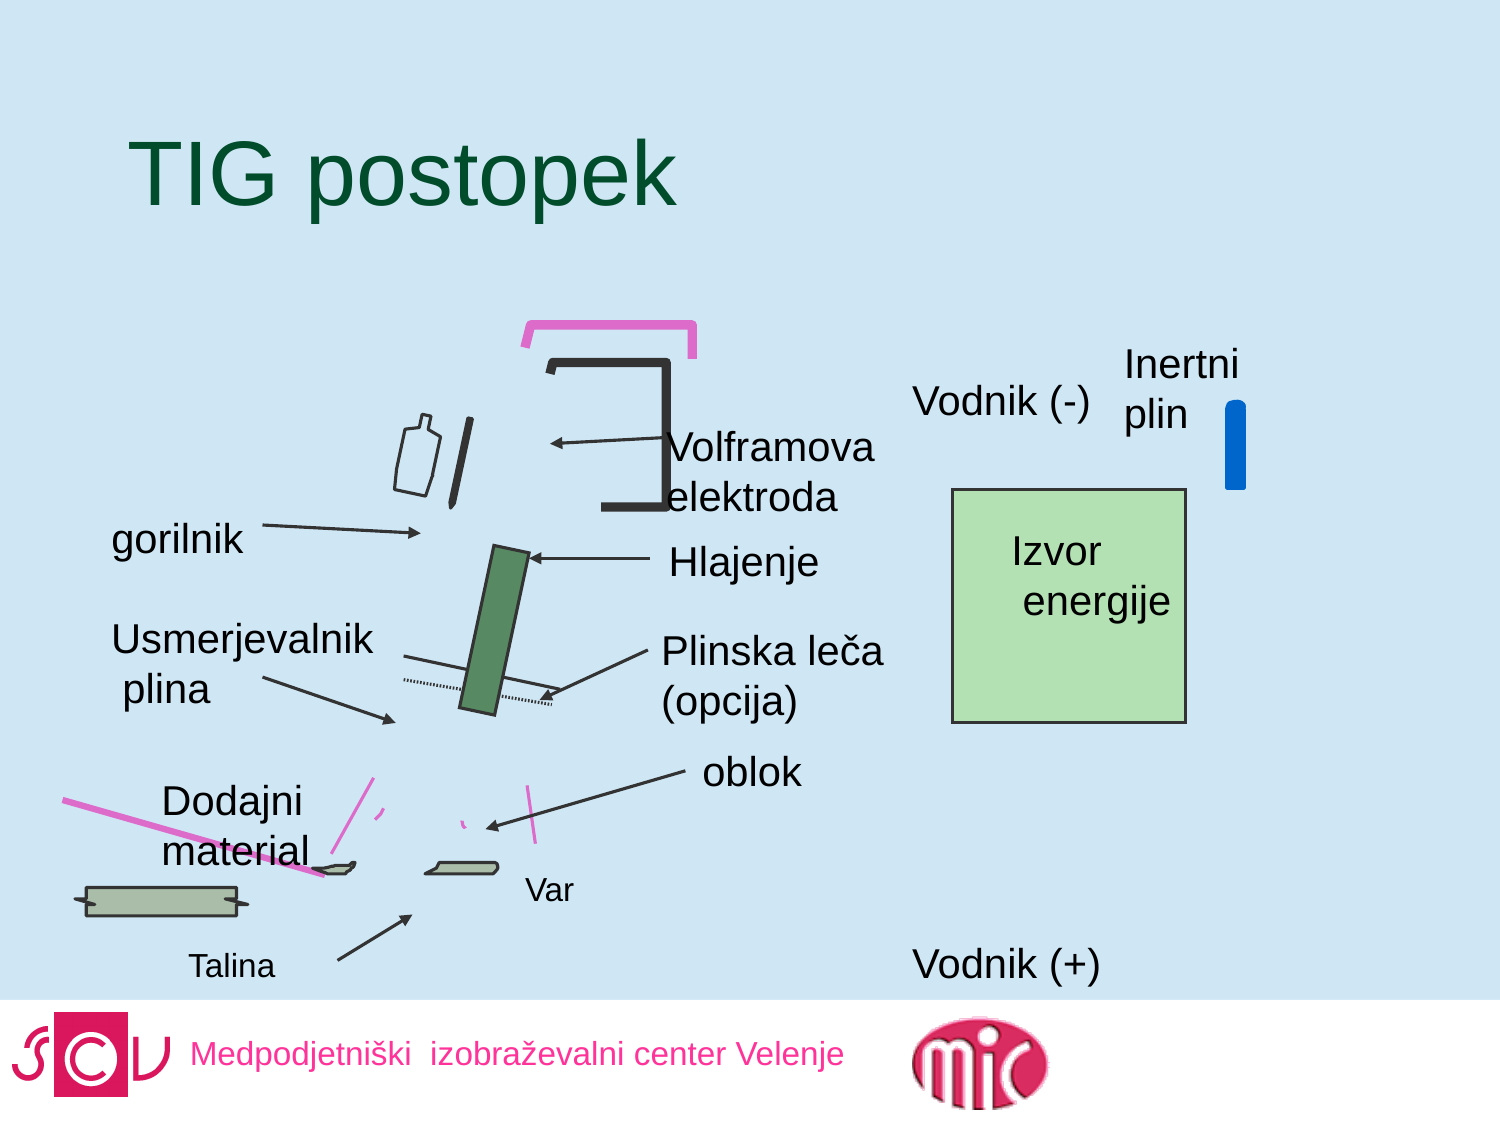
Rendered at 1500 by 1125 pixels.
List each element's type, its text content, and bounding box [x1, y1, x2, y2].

text_box Vodnik (+) [897, 879, 1117, 994]
text_box Vodnik (-) [897, 366, 1107, 432]
text_box [449, 417, 473, 509]
text_box [312, 862, 356, 874]
text_box Dodajni material [146, 766, 330, 882]
picture [12, 1012, 170, 1097]
text_box [74, 887, 248, 916]
text_box [459, 545, 530, 716]
title TIG postopek [112, 75, 1388, 263]
text_box oblok [687, 737, 818, 803]
text_box Izvor energije [996, 516, 1187, 632]
text_box Plinska leča (opcija) [646, 616, 899, 732]
text_box Usmerjevalnik plina [96, 604, 389, 719]
text_box Hlajenje [653, 528, 835, 592]
text_box Talina [173, 937, 291, 992]
text_box [425, 862, 498, 874]
picture [912, 1012, 1050, 1110]
text_box Inertni plin [1108, 329, 1255, 444]
text_box [1226, 444, 1245, 489]
text_box [952, 489, 1186, 723]
text_box Var [510, 861, 590, 916]
text_box Volframova elektroda [651, 412, 890, 528]
text_box gorilnik [96, 504, 259, 569]
